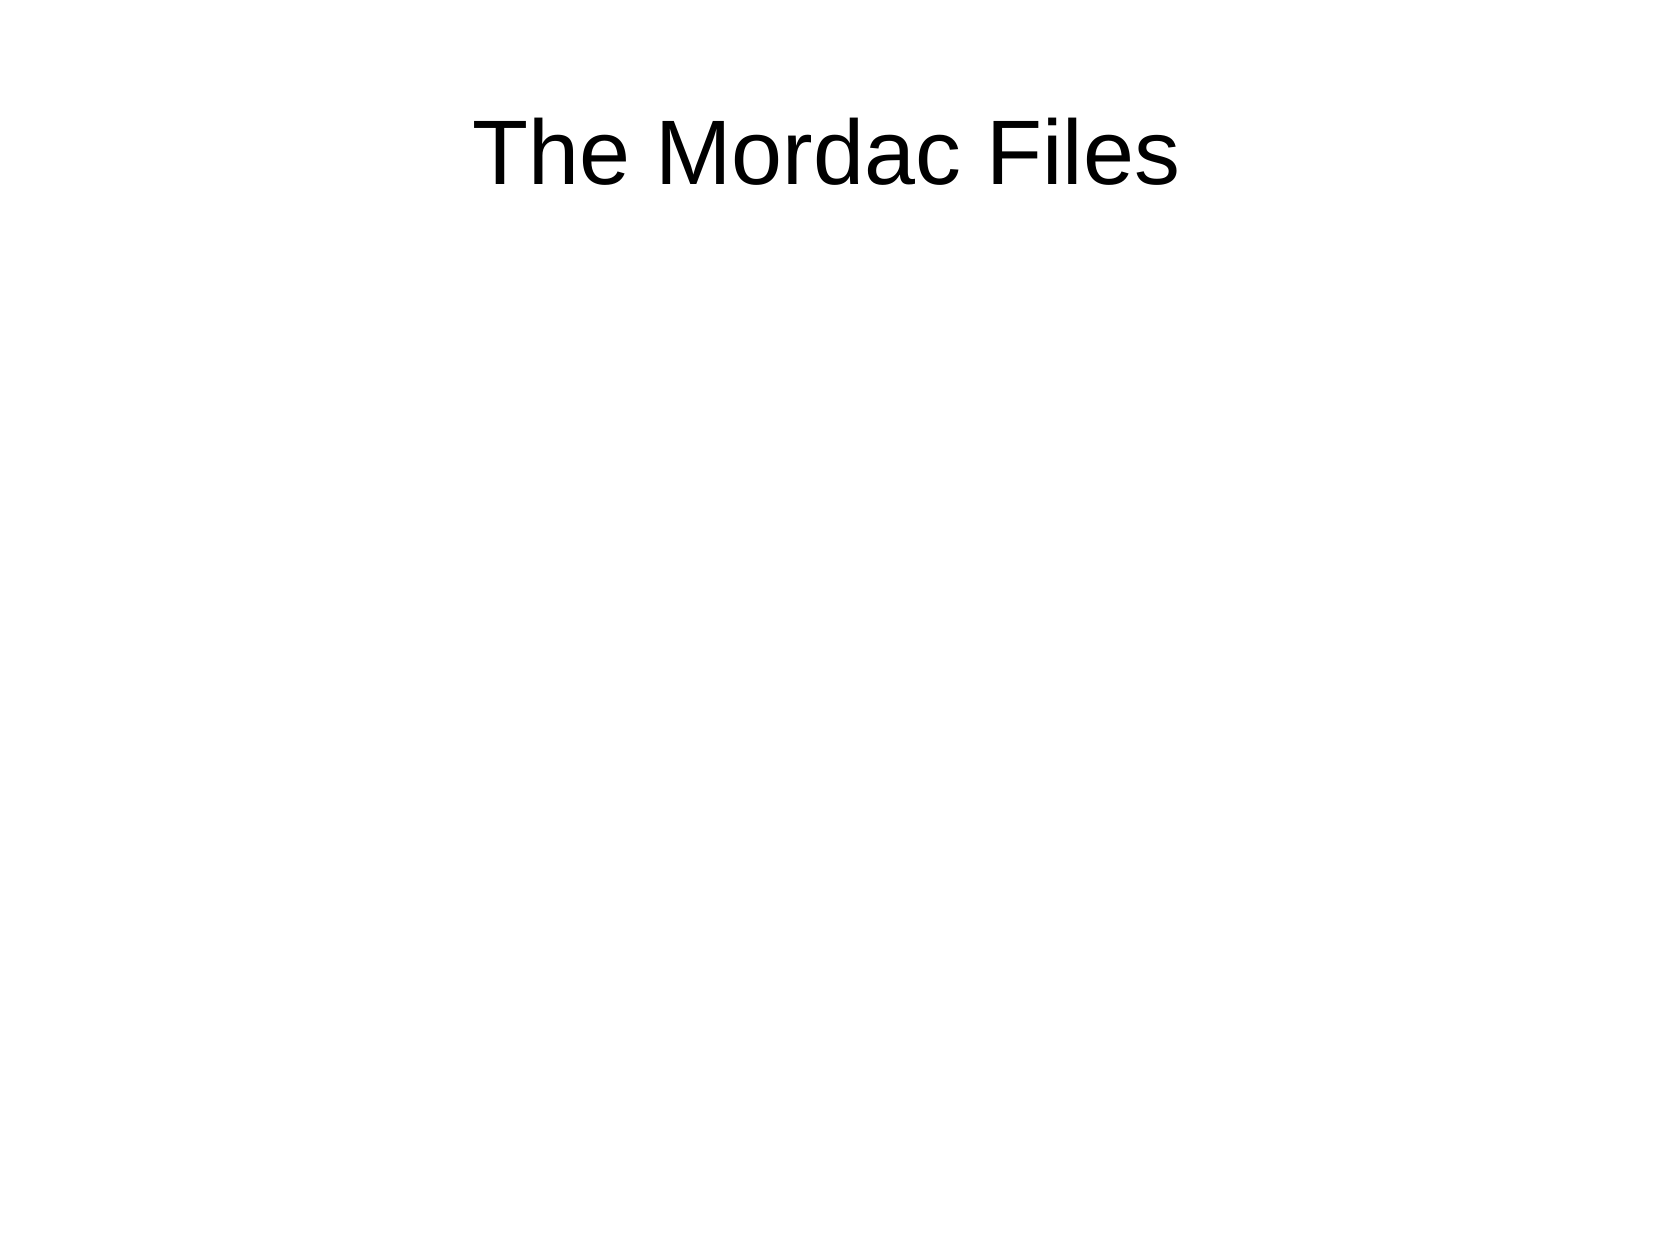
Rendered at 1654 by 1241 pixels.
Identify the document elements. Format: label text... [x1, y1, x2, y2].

title The Mordac Files [82, 56, 1571, 250]
